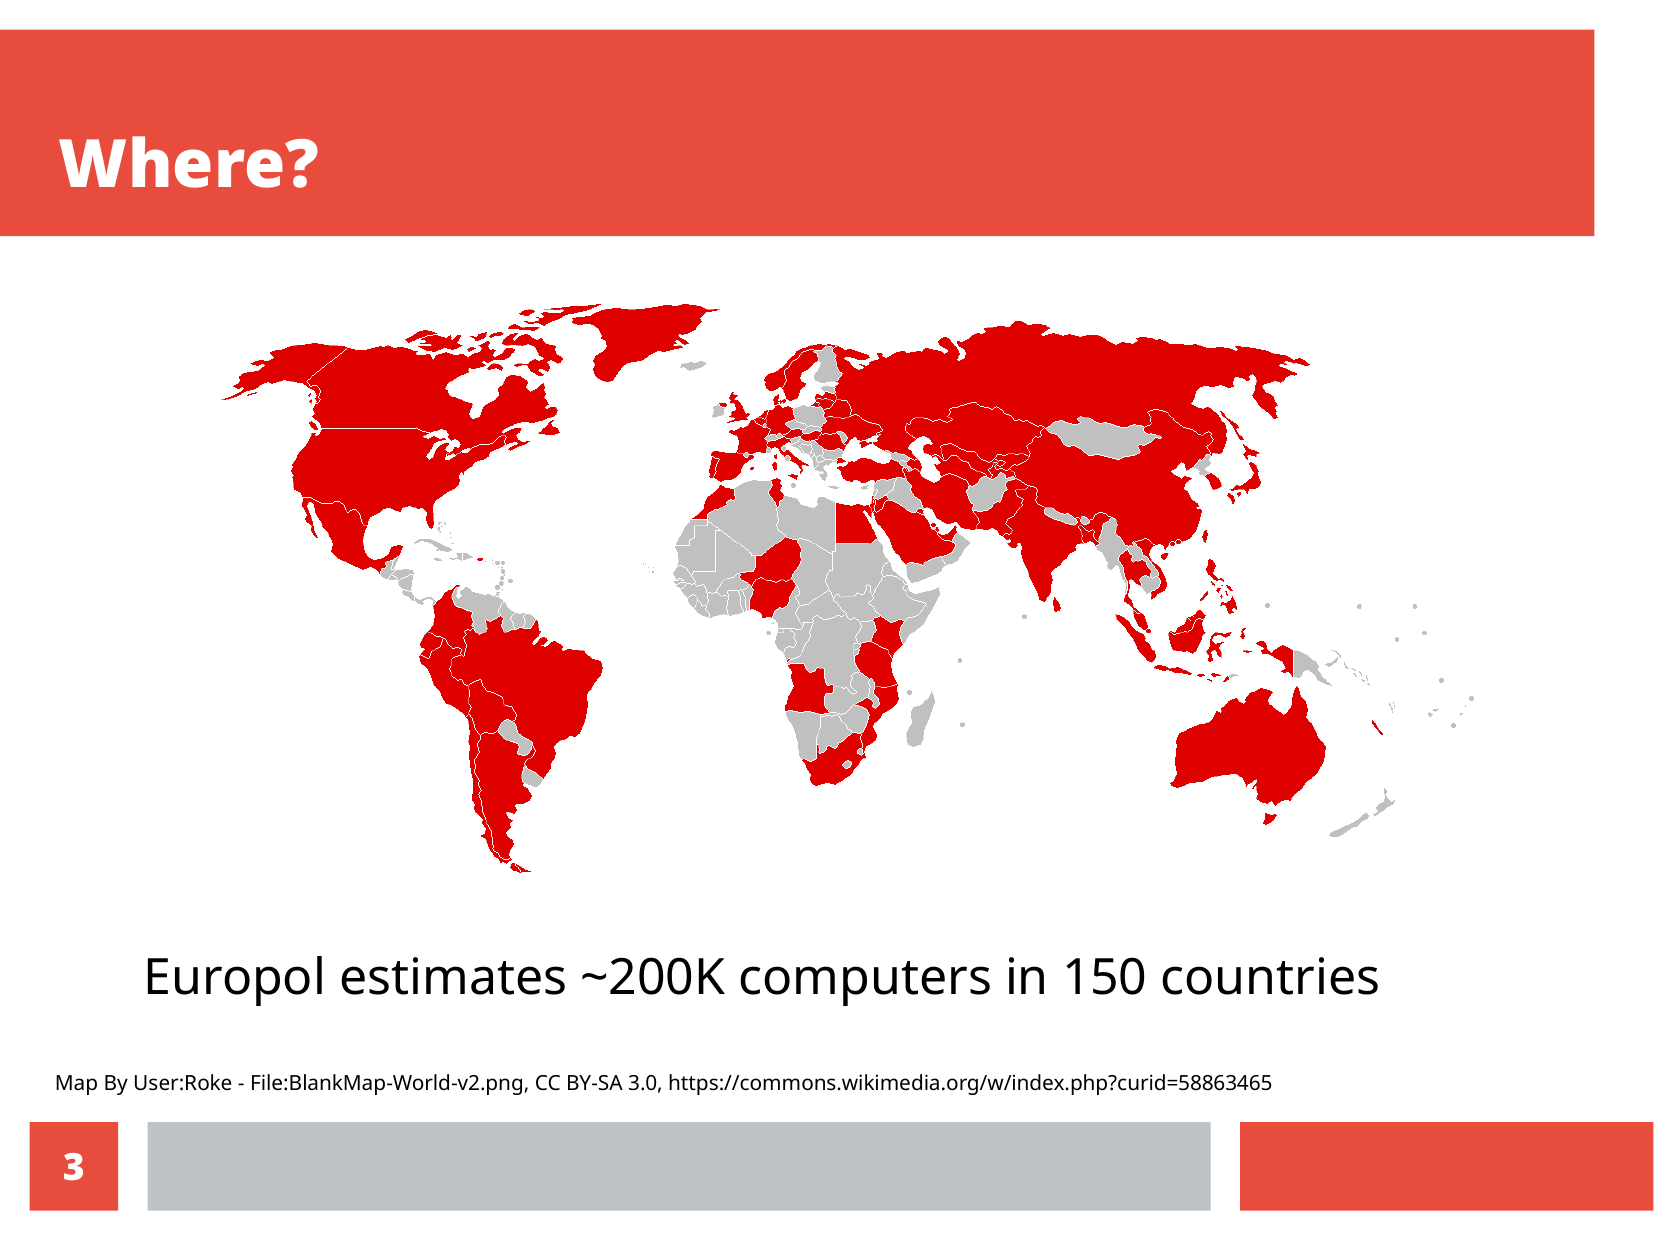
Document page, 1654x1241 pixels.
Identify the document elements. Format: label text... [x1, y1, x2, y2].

title Where? [59, 59, 1595, 207]
picture [136, 292, 1484, 884]
text_box Europol estimates ~200K computers in 150 countries [128, 933, 1531, 1007]
text_box Map By User:Roke - File:BlankMap-World-v2.png, CC BY-SA 3.0, https://commons.wikimedia.org/w/index.php?curid=58863465 [40, 1061, 1654, 1100]
